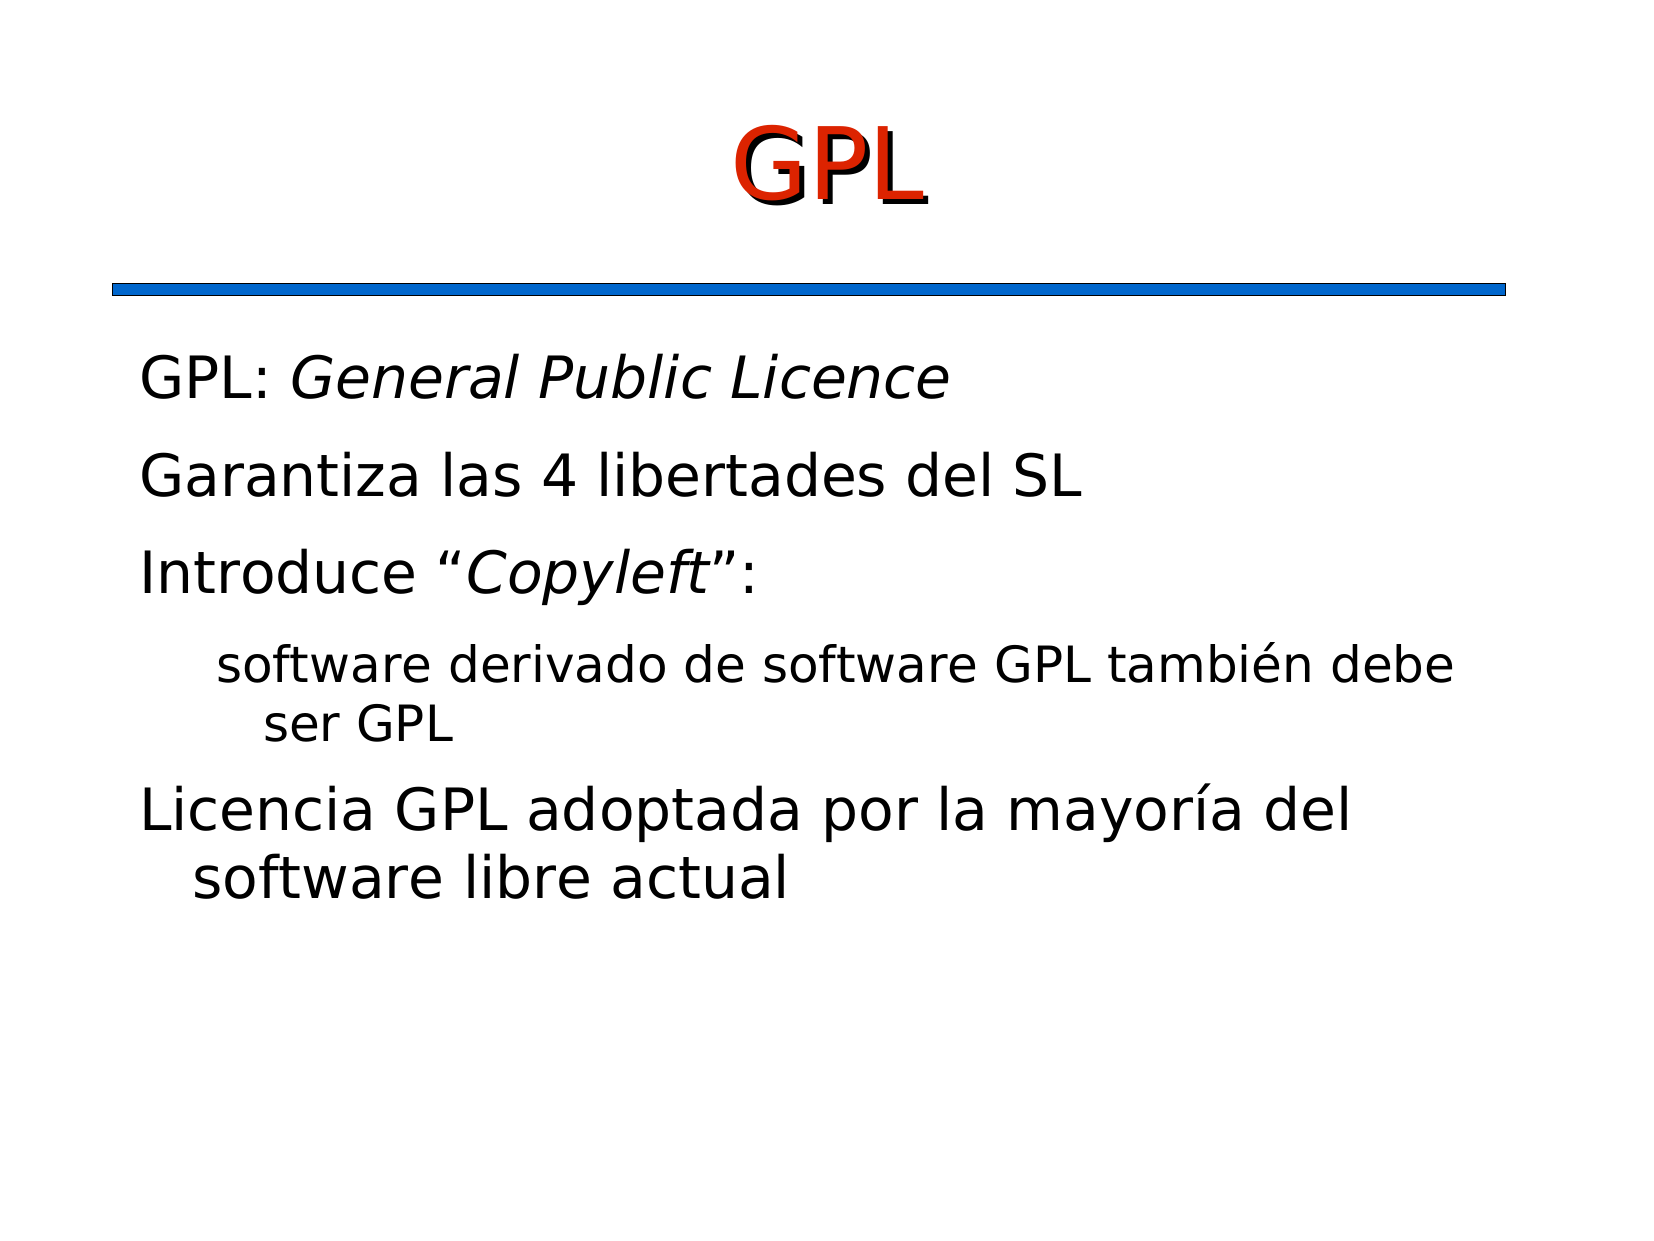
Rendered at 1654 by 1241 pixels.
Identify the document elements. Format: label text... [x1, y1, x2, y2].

list GPL: General Public Licence Garantiza las 4 libertades del SL Introduce “Copyleft”: software derivado de software GPL también debe ser GPL Licencia GPL adoptada por la mayoría del software libre actual [121, 344, 1534, 1152]
title GPL [121, 61, 1534, 269]
